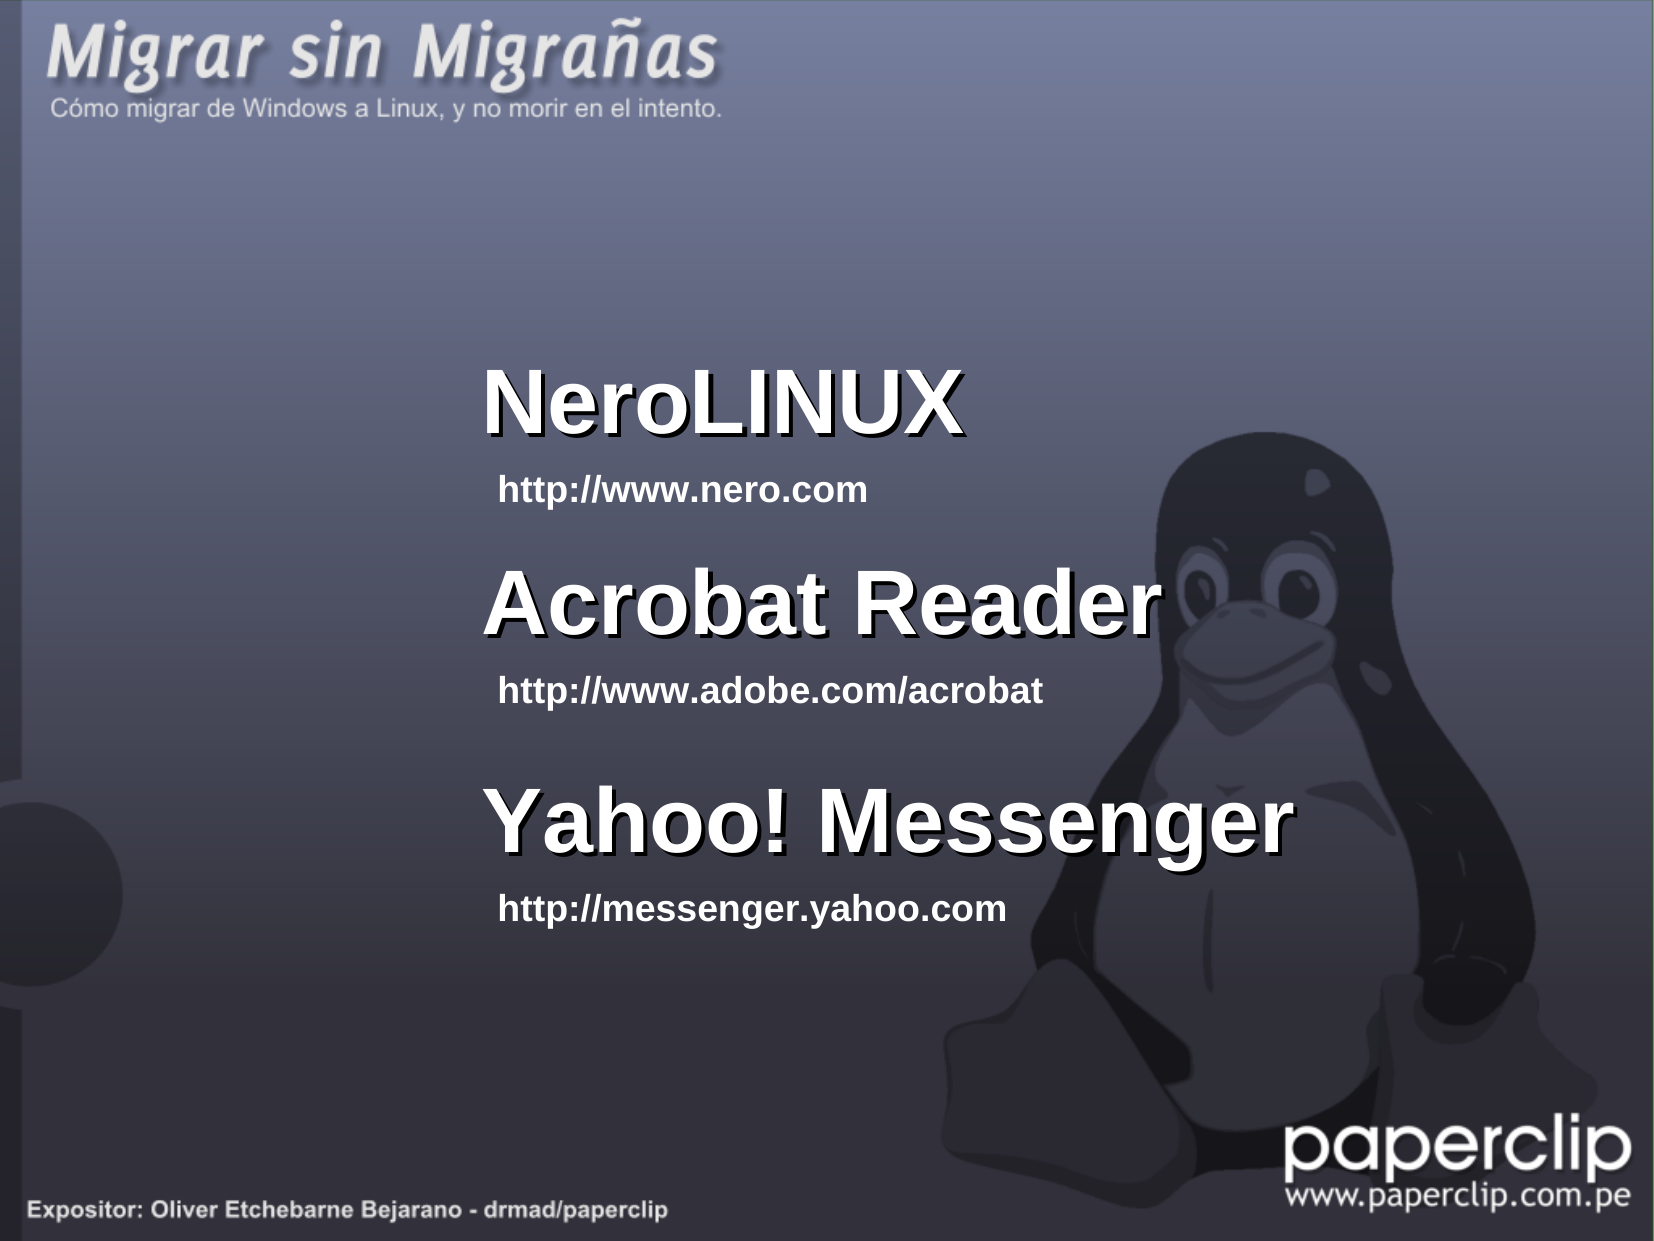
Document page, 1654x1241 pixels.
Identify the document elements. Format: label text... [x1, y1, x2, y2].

text_box http://messenger.yahoo.com [482, 880, 1024, 938]
text_box Acrobat Reader [466, 543, 1441, 662]
text_box http://www.adobe.com/acrobat [482, 662, 1060, 719]
picture [0, 0, 1654, 1241]
text_box Yahoo! Messenger [466, 762, 1441, 880]
text_box NeroLINUX [466, 342, 1441, 461]
text_box http://www.nero.com [482, 461, 885, 518]
